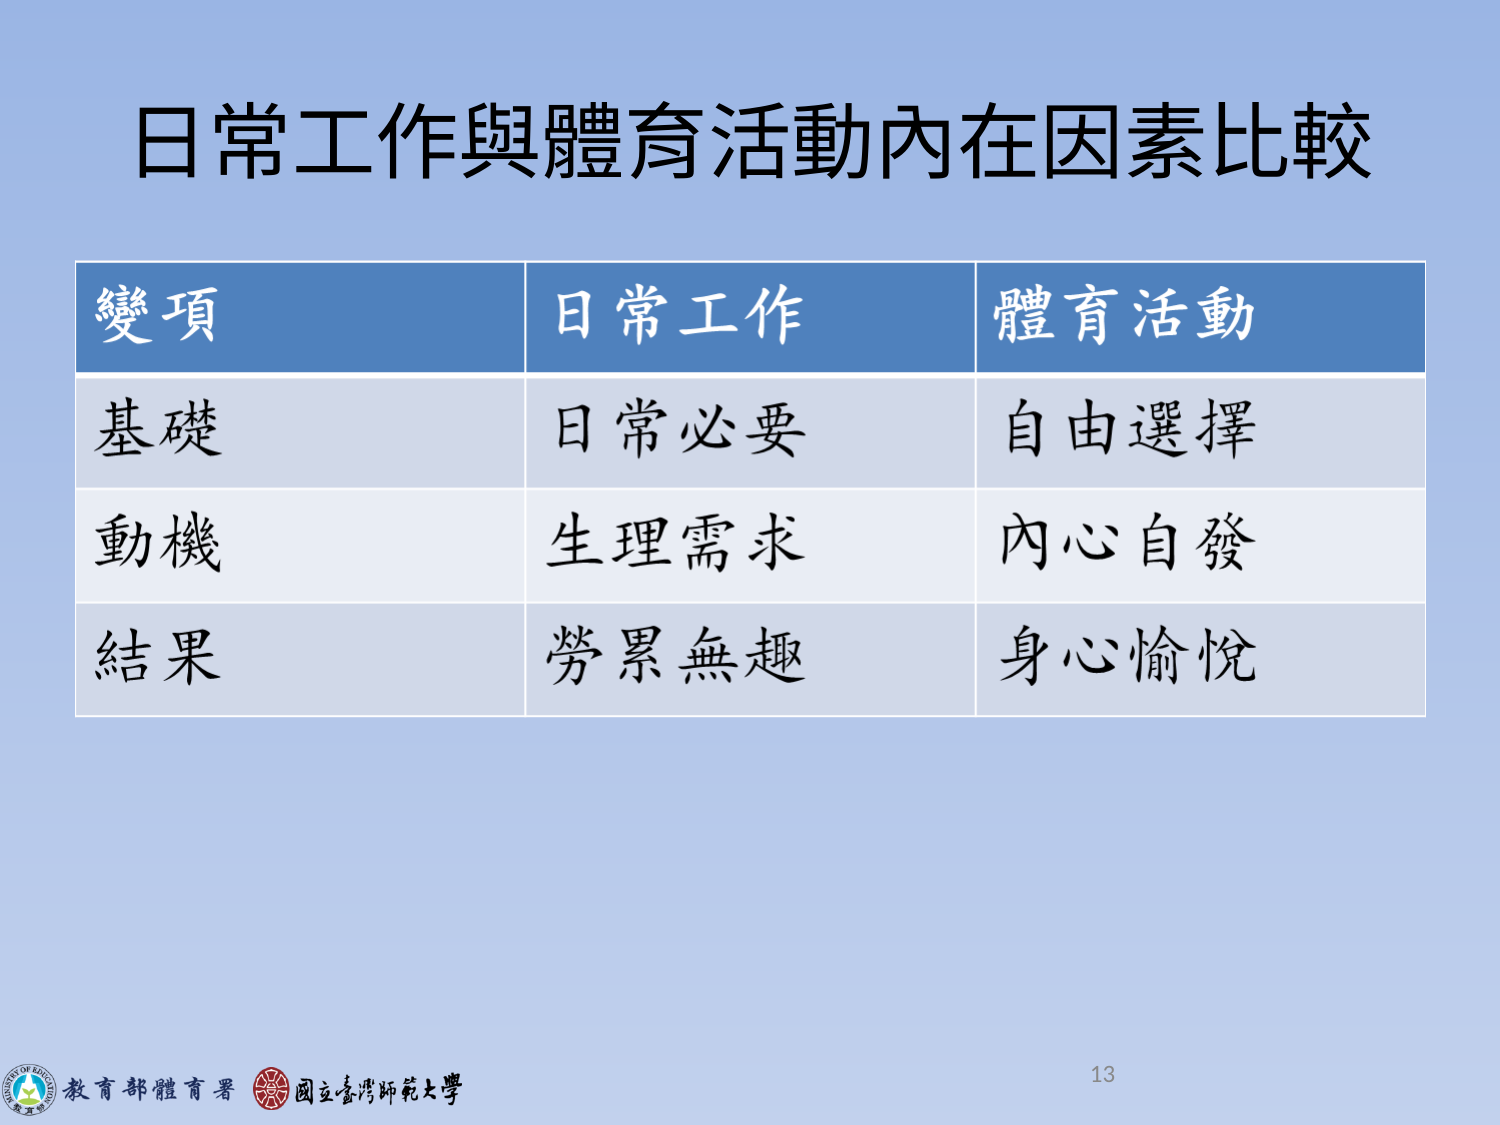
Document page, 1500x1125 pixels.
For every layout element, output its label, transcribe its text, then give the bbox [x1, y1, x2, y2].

text_box [1074, 1042, 1426, 1103]
title 日常工作與體育活動內在因素比較 [75, 45, 1426, 233]
picture [75, 249, 1426, 731]
